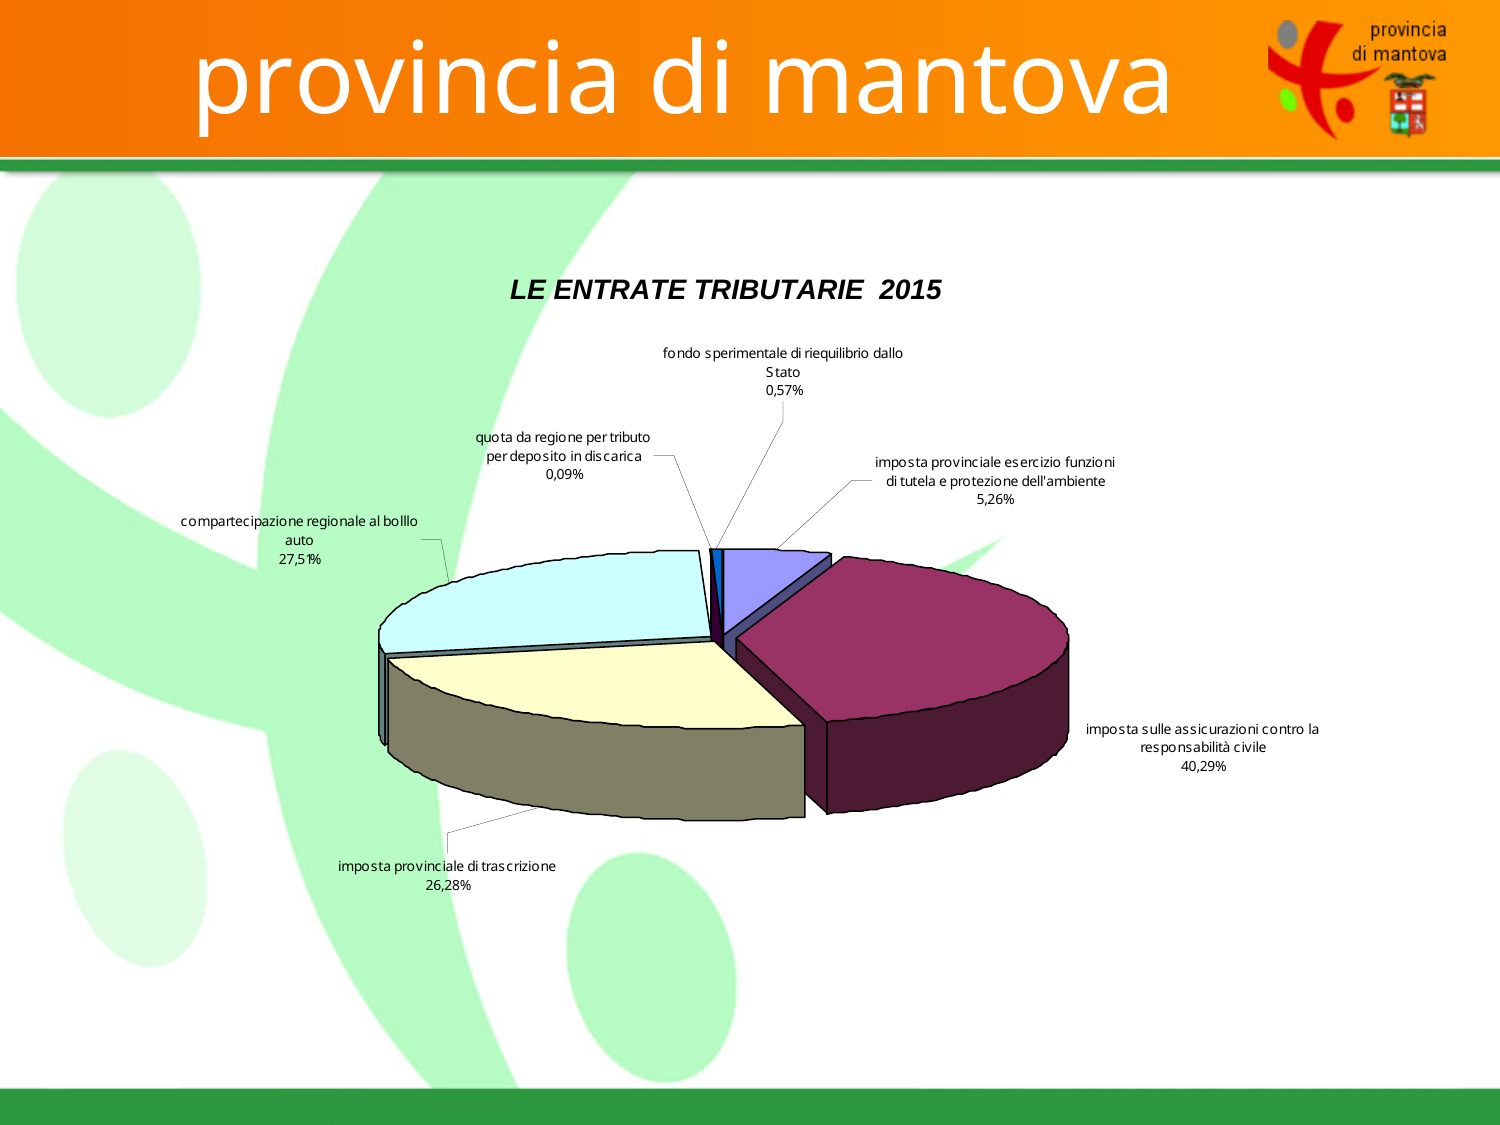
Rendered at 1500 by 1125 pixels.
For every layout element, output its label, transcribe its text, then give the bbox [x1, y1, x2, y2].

picture [0, 157, 1500, 1125]
text_box provincia di mantova [176, 5, 1205, 142]
picture [1267, 15, 1452, 142]
